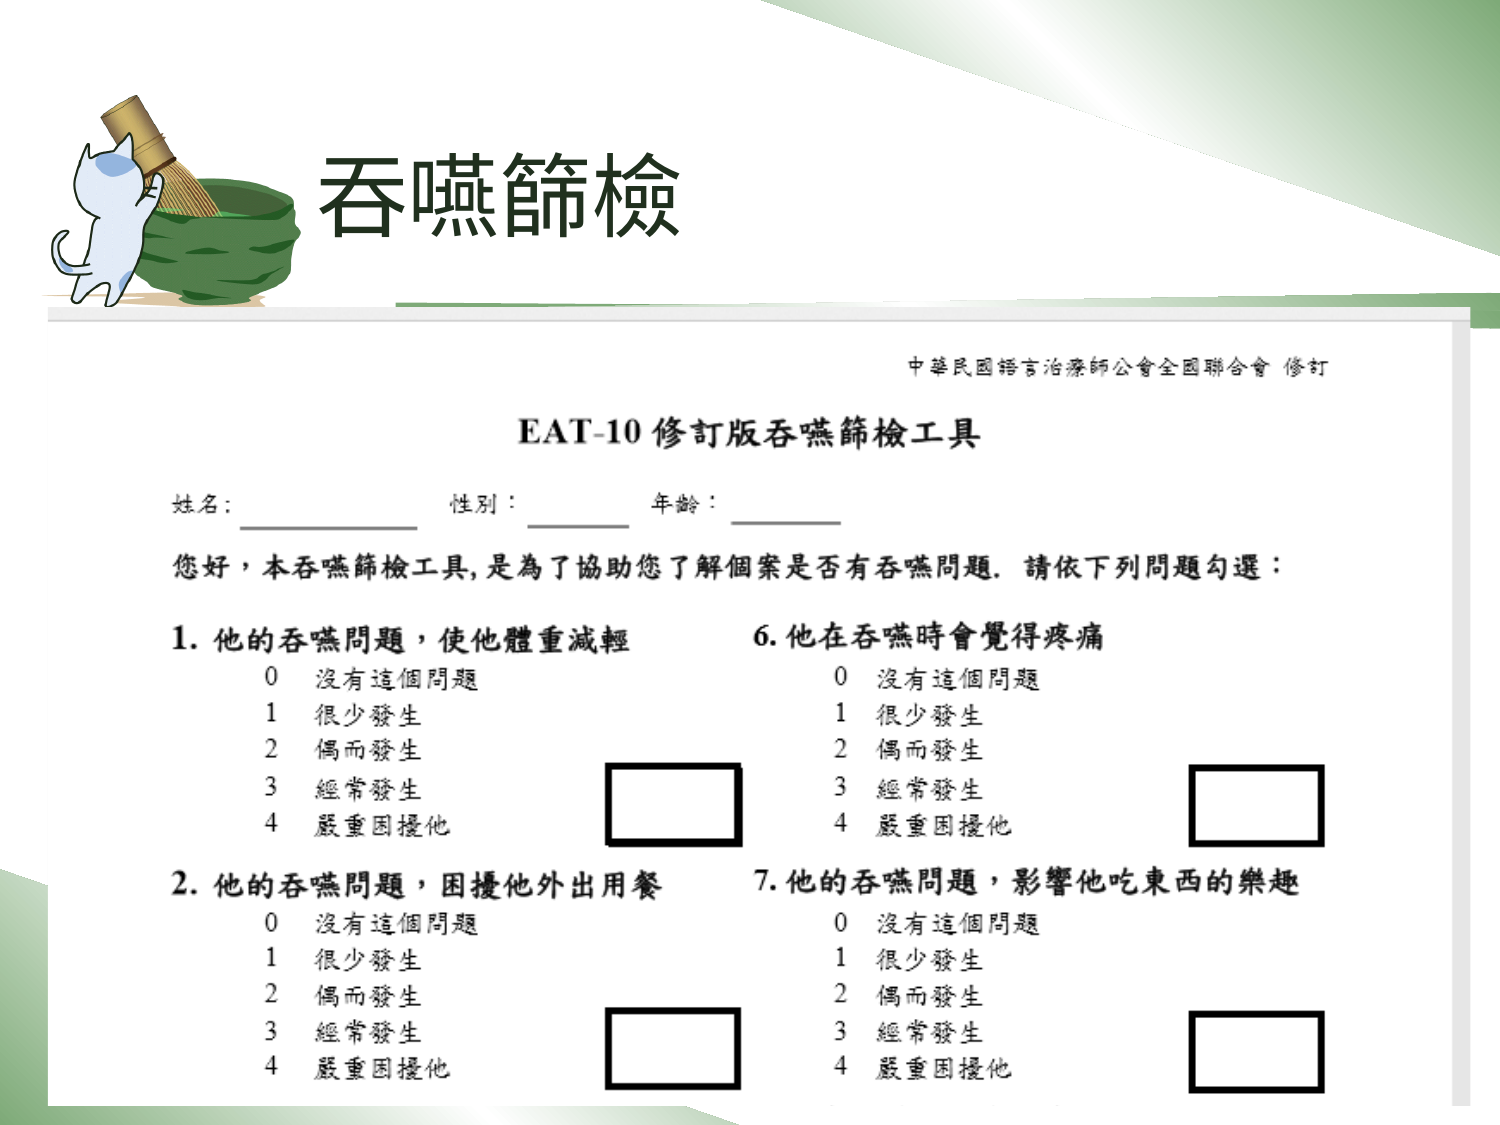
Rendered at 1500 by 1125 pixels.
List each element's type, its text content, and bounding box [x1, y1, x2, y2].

title 吞嚥篩檢 [301, 99, 1388, 288]
picture [29, 90, 1471, 1106]
